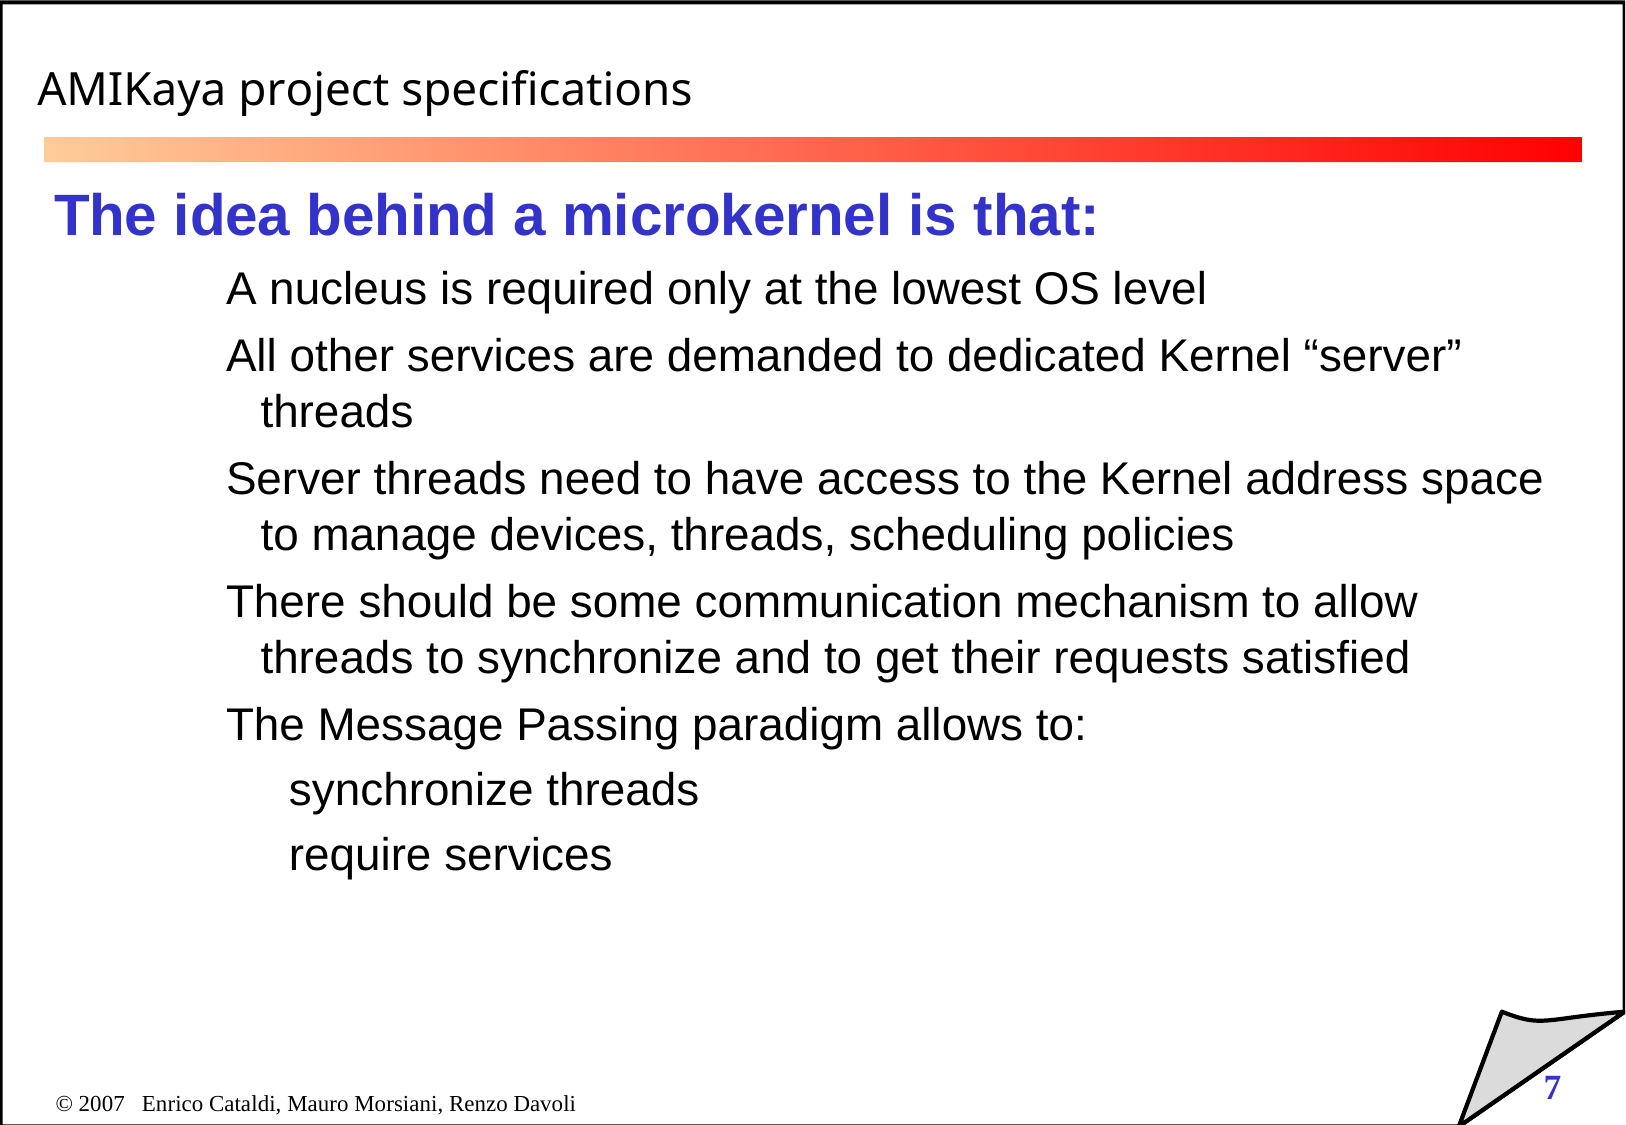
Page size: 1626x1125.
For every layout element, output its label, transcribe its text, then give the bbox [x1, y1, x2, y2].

title AMIKaya project specifications [37, 44, 1587, 131]
list The idea behind a microkernel is that: A nucleus is required only at the lowest OS level All other services are demanded to dedicated Kernel “server” threads Server threads need to have access to the Kernel address space to manage devices, threads, scheduling policies There should be some communication mechanism to allow threads to synchronize and to get their requests satisfied The Message Passing paradigm allows to: synchronize threads require services [54, 187, 1571, 1071]
